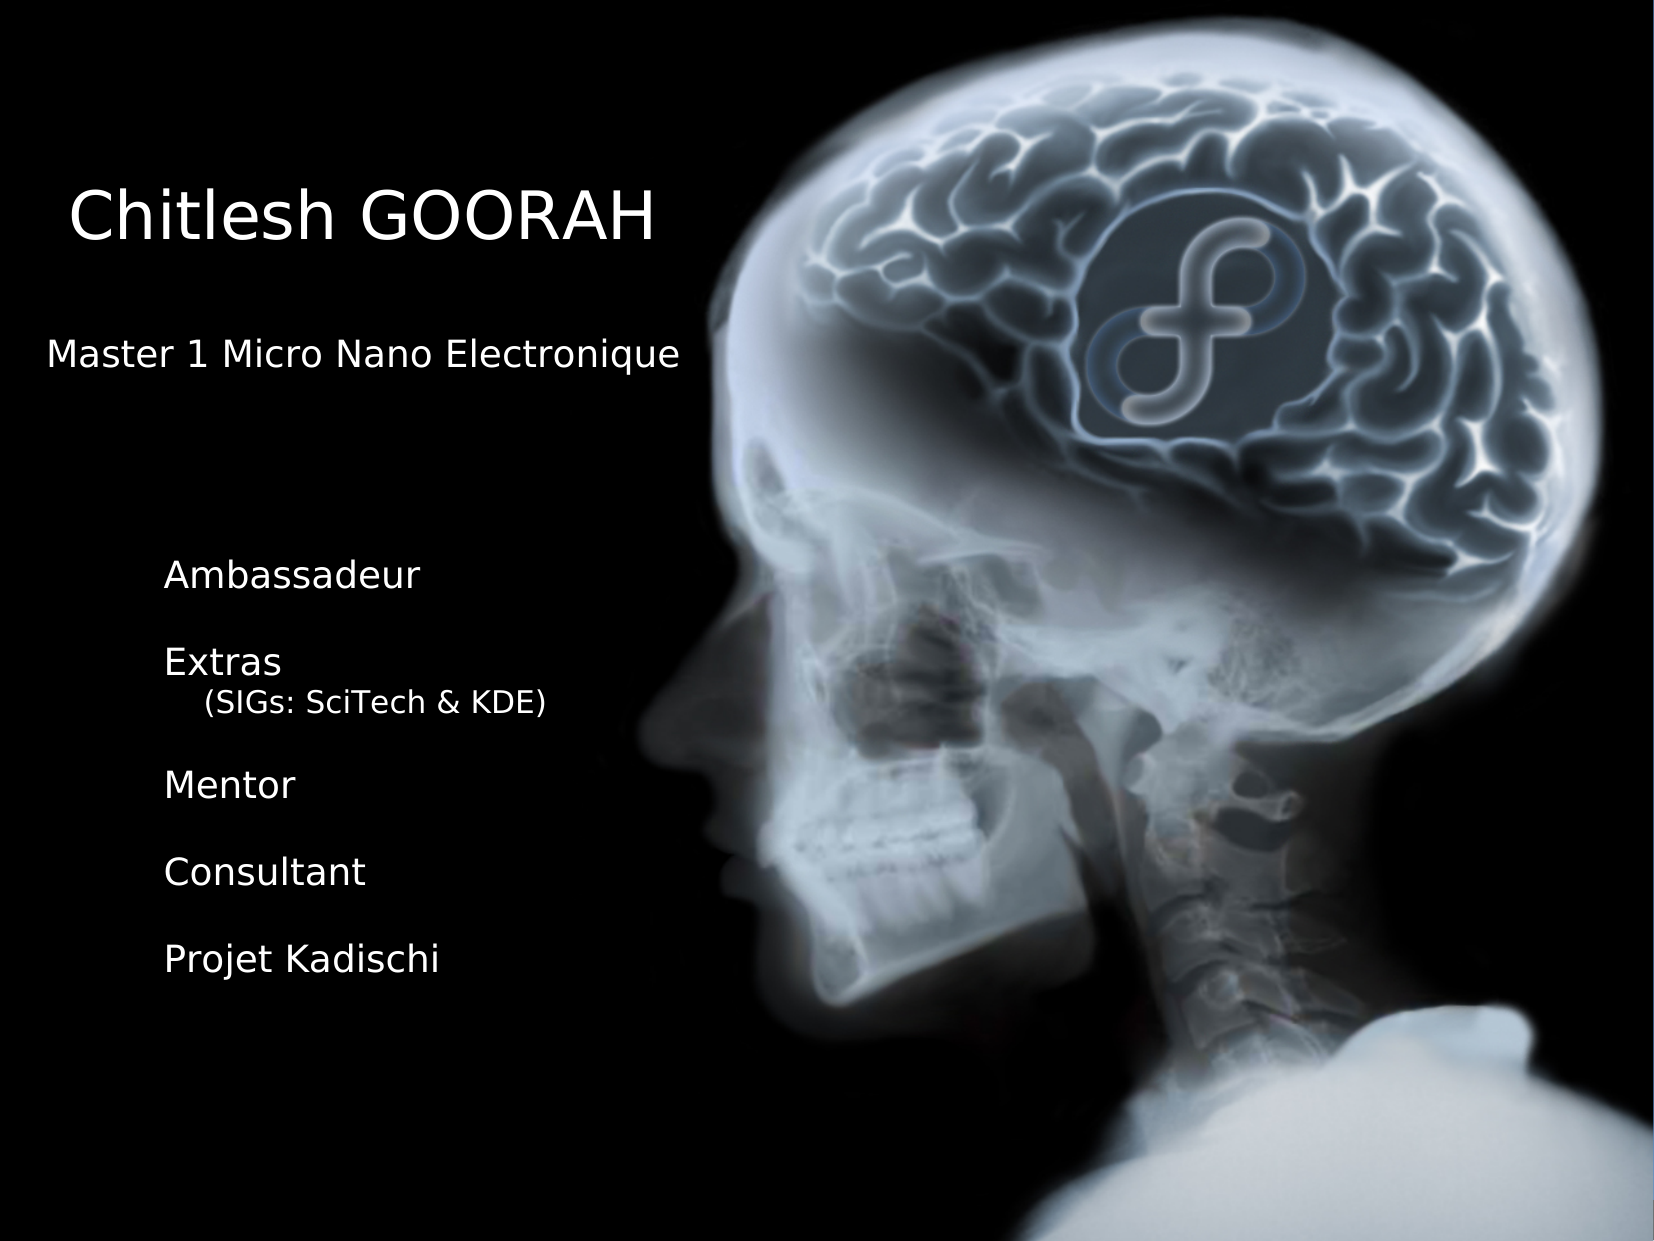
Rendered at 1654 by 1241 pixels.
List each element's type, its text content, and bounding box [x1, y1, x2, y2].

text_box Chitlesh GOORAH Master 1 Micro Nano Electronique [31, 169, 684, 384]
picture [0, 0, 1654, 1241]
text_box Ambassadeur Extras (SIGs: SciTech & KDE) Mentor Consultant Projet Kadischi [148, 546, 563, 989]
